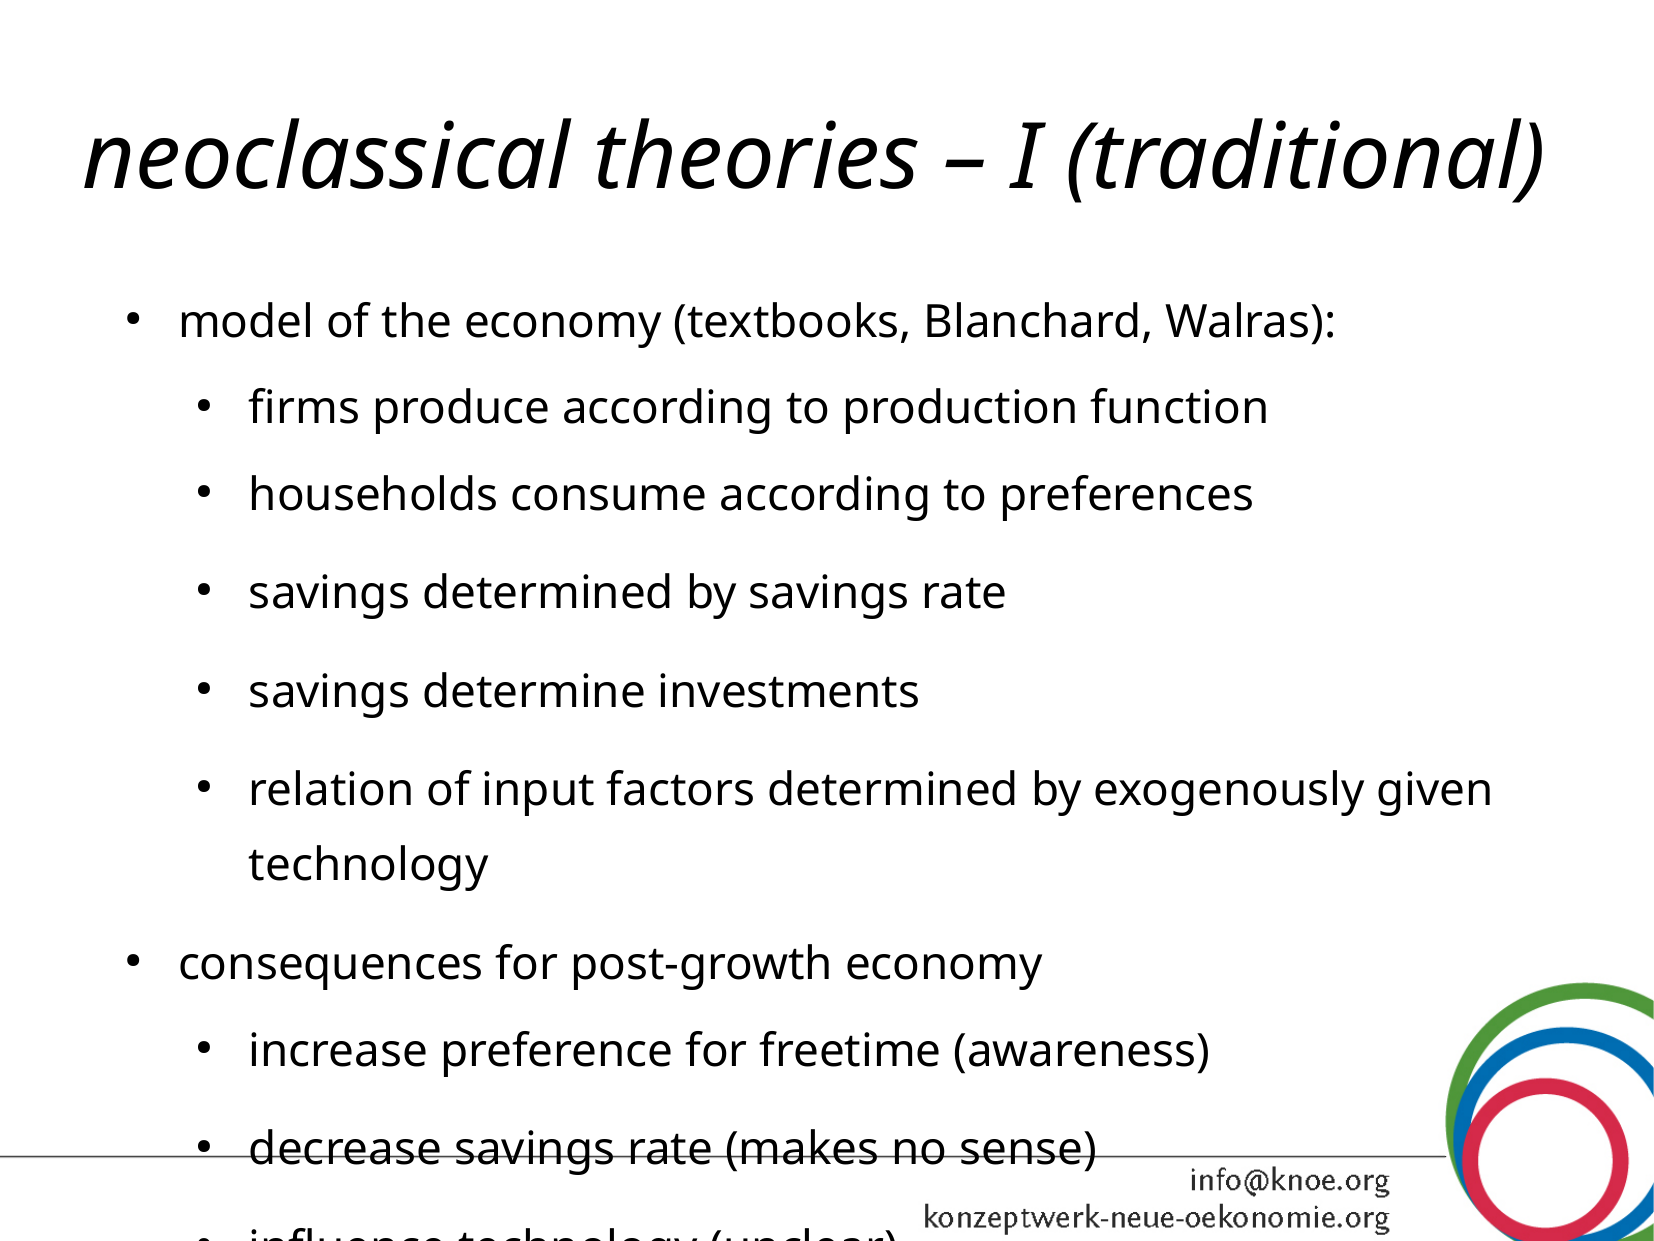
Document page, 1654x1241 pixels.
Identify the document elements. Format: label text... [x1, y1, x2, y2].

picture [0, 0, 1654, 1241]
title neoclassical theories – I (traditional) [82, 49, 1571, 257]
list model of the economy (textbooks, Blanchard, Walras): firms produce according to production function households consume according to preferences savings determined by savings rate savings determine investments relation of input factors determined by exogenously given technology consequences for post-growth economy increase preference for freetime (awareness) decrease savings rate (makes no sense) influence technology (unclear) [107, 275, 1602, 1131]
